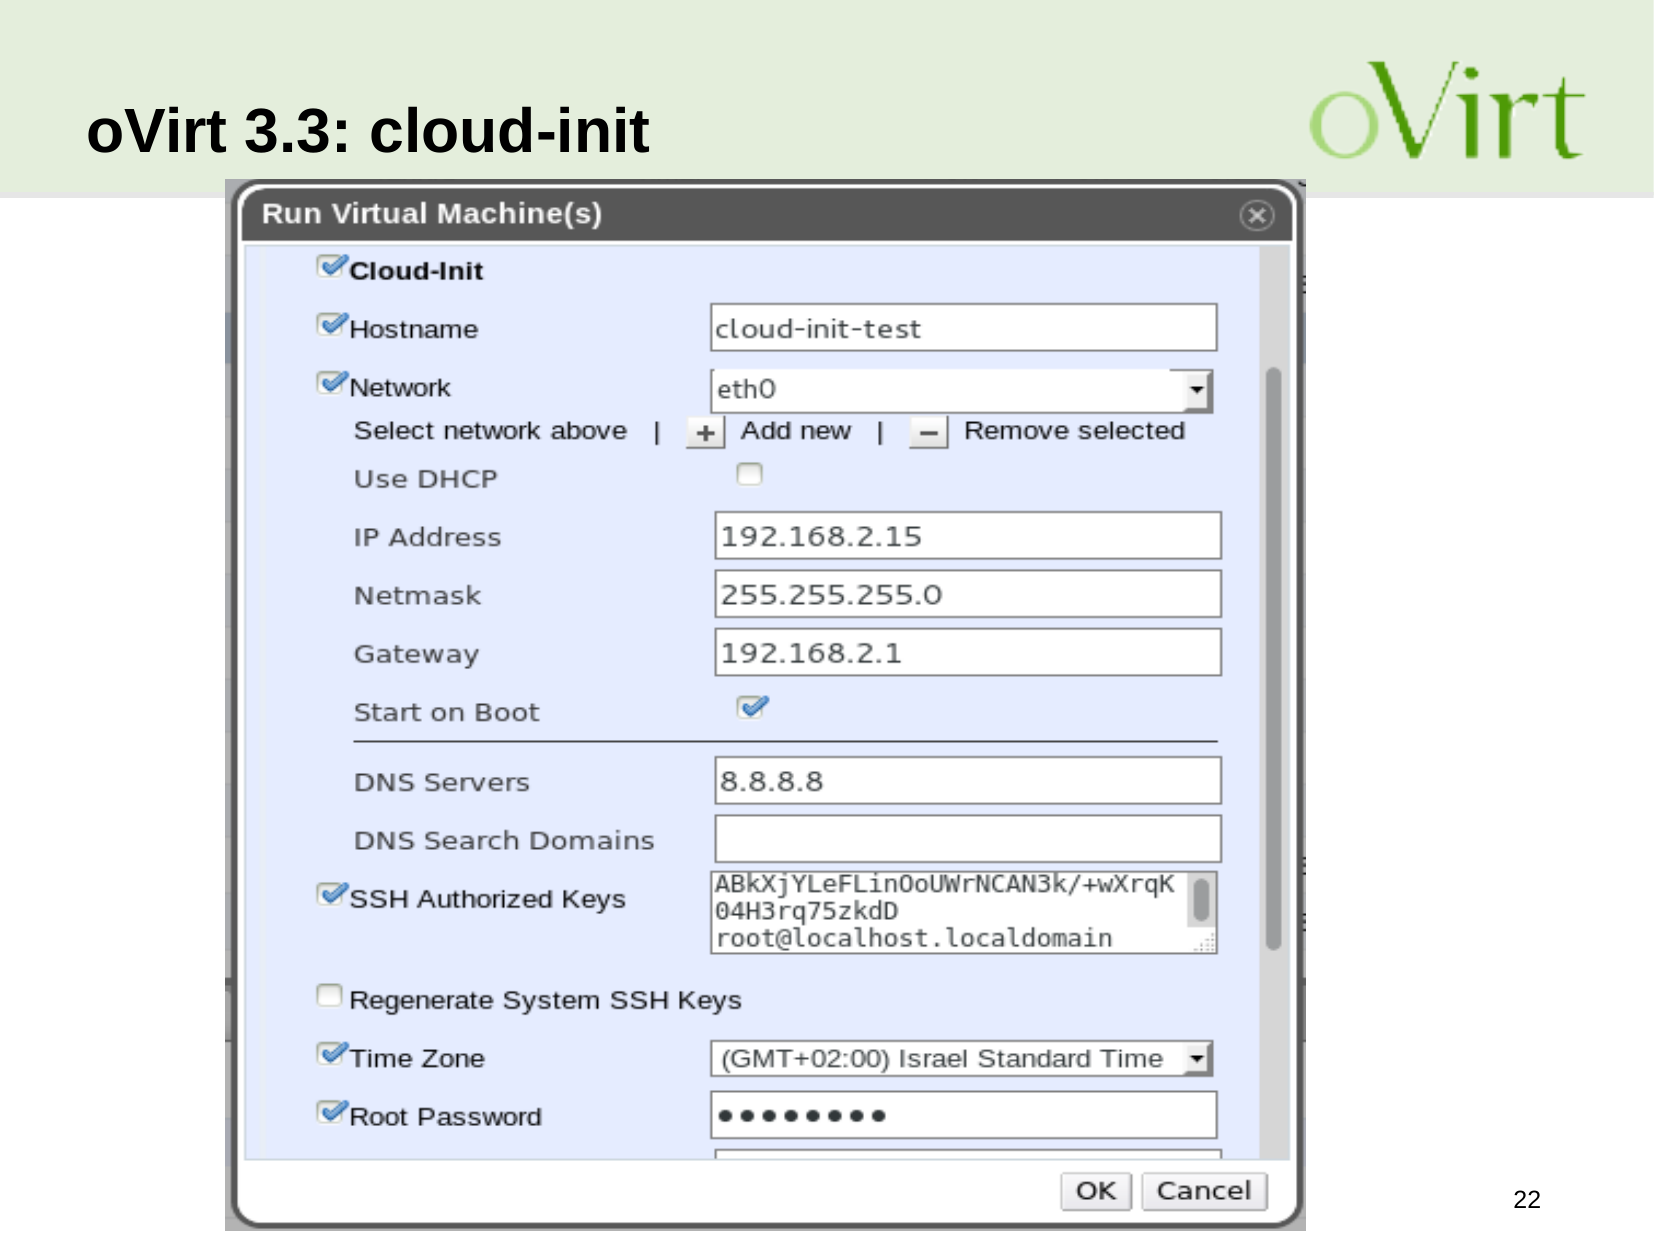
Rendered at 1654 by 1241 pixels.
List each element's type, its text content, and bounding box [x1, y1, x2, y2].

picture [1307, 36, 1613, 180]
title oVirt 3.3: cloud-init [86, 36, 1307, 225]
picture [225, 179, 1306, 1231]
